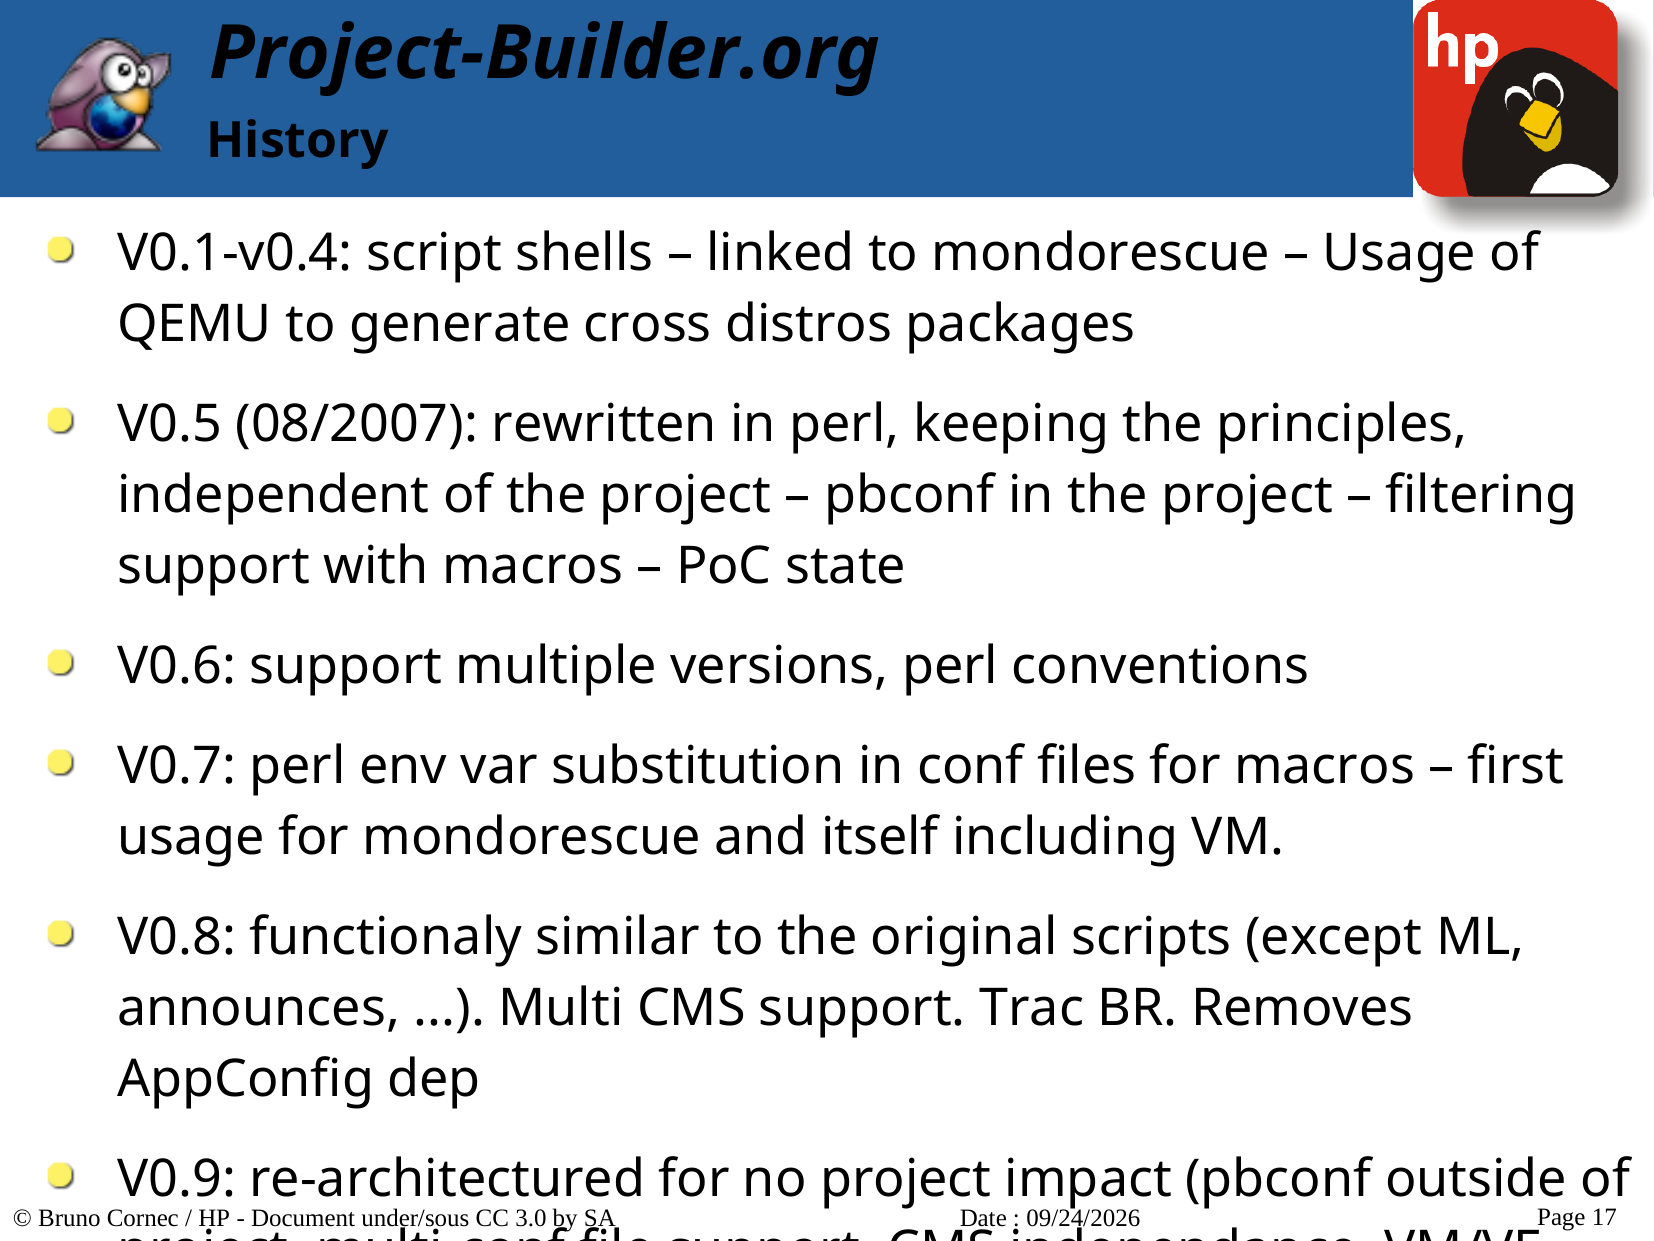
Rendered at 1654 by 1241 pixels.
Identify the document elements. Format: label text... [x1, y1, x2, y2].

picture [1413, 0, 1654, 235]
list V0.1-v0.4: script shells – linked to mondorescue – Usage of QEMU to generate cross distros packages V0.5 (08/2007): rewritten in perl, keeping the principles, independent of the project – pbconf in the project – filtering support with macros – PoC state V0.6: support multiple versions, perl conventions V0.7: perl env var substitution in conf files for macros – first usage for mondorescue and itself including VM. V0.8: functionaly similar to the original scripts (except ML, announces, ...). Multi CMS support. Trac BR. Removes AppConfig dep V0.9: re-architectured for no project impact (pbconf outside of project, multi-conf file support, CMS independance, VM/VE, separate tar files for build info...) [34, 215, 1642, 1210]
picture [0, 0, 211, 199]
title History [206, 59, 1121, 221]
